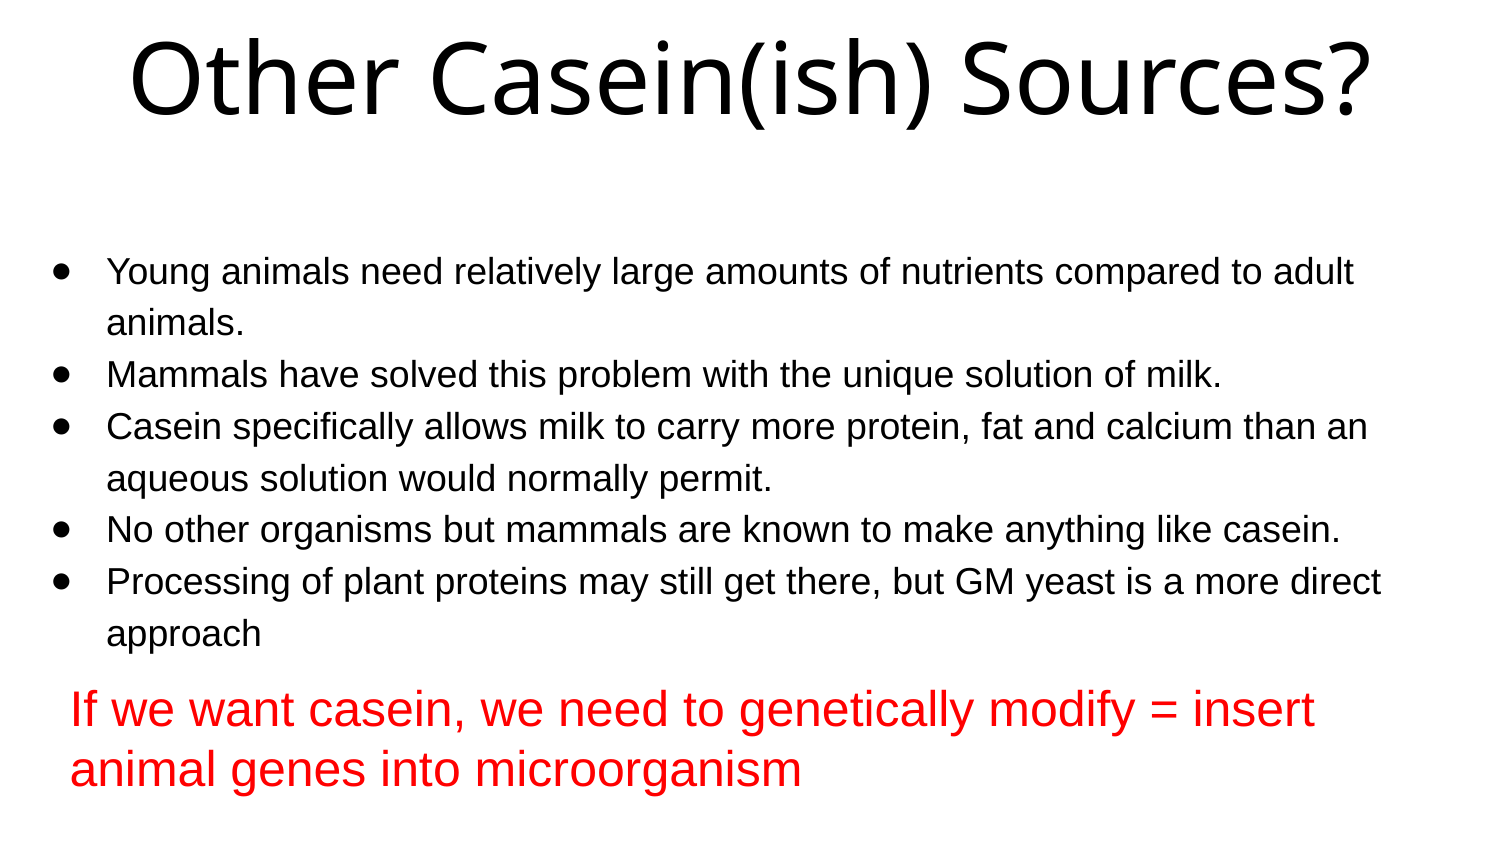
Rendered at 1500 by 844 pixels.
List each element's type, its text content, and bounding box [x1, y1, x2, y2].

text_box Young animals need relatively large amounts of nutrients compared to adult animals. Mammals have solved this problem with the unique solution of milk. Casein specifically allows milk to carry more protein, fat and calcium than an aqueous solution would normally permit. No other organisms but mammals are known to make anything like casein. Processing of plant proteins may still get there, but GM yeast is a more direct approach [16, 224, 1482, 832]
text_box If we want casein, we need to genetically modify = insert animal genes into microorganism [54, 661, 1430, 839]
text_box Other Casein(ish) Sources? [0, 0, 1500, 136]
